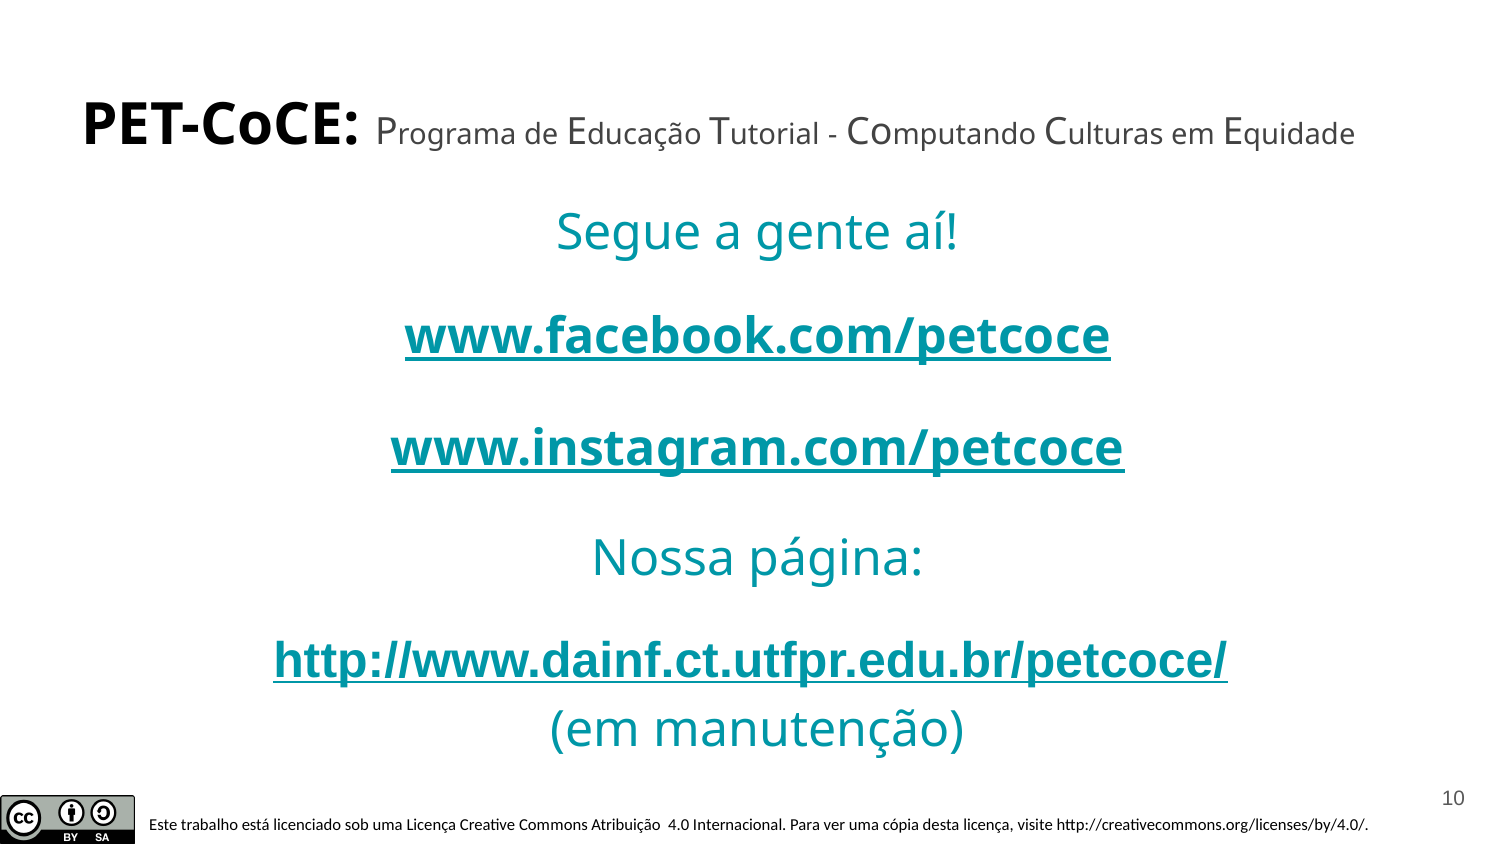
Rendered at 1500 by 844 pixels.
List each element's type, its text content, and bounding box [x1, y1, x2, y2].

text_box Este trabalho está licenciado sob uma Licença Creative Commons Atribuição 4.0 Internacional. Para ver uma cópia desta licença, visite http://creativecommons.org/licenses/by/4.0/. [135, 795, 1500, 844]
slide_number <number> [1389, 764, 1480, 795]
title PET-CoCE: Programa de Educação Tutorial - Computando Culturas em Equidade [66, 70, 1485, 213]
list Segue a gente aí! www.facebook.com/petcoce www.instagram.com/petcoce Nossa página: http://www.dainf.ct.utfpr.edu.br/petcoce/ (em manutenção) [66, 213, 1449, 755]
picture [0, 795, 135, 844]
